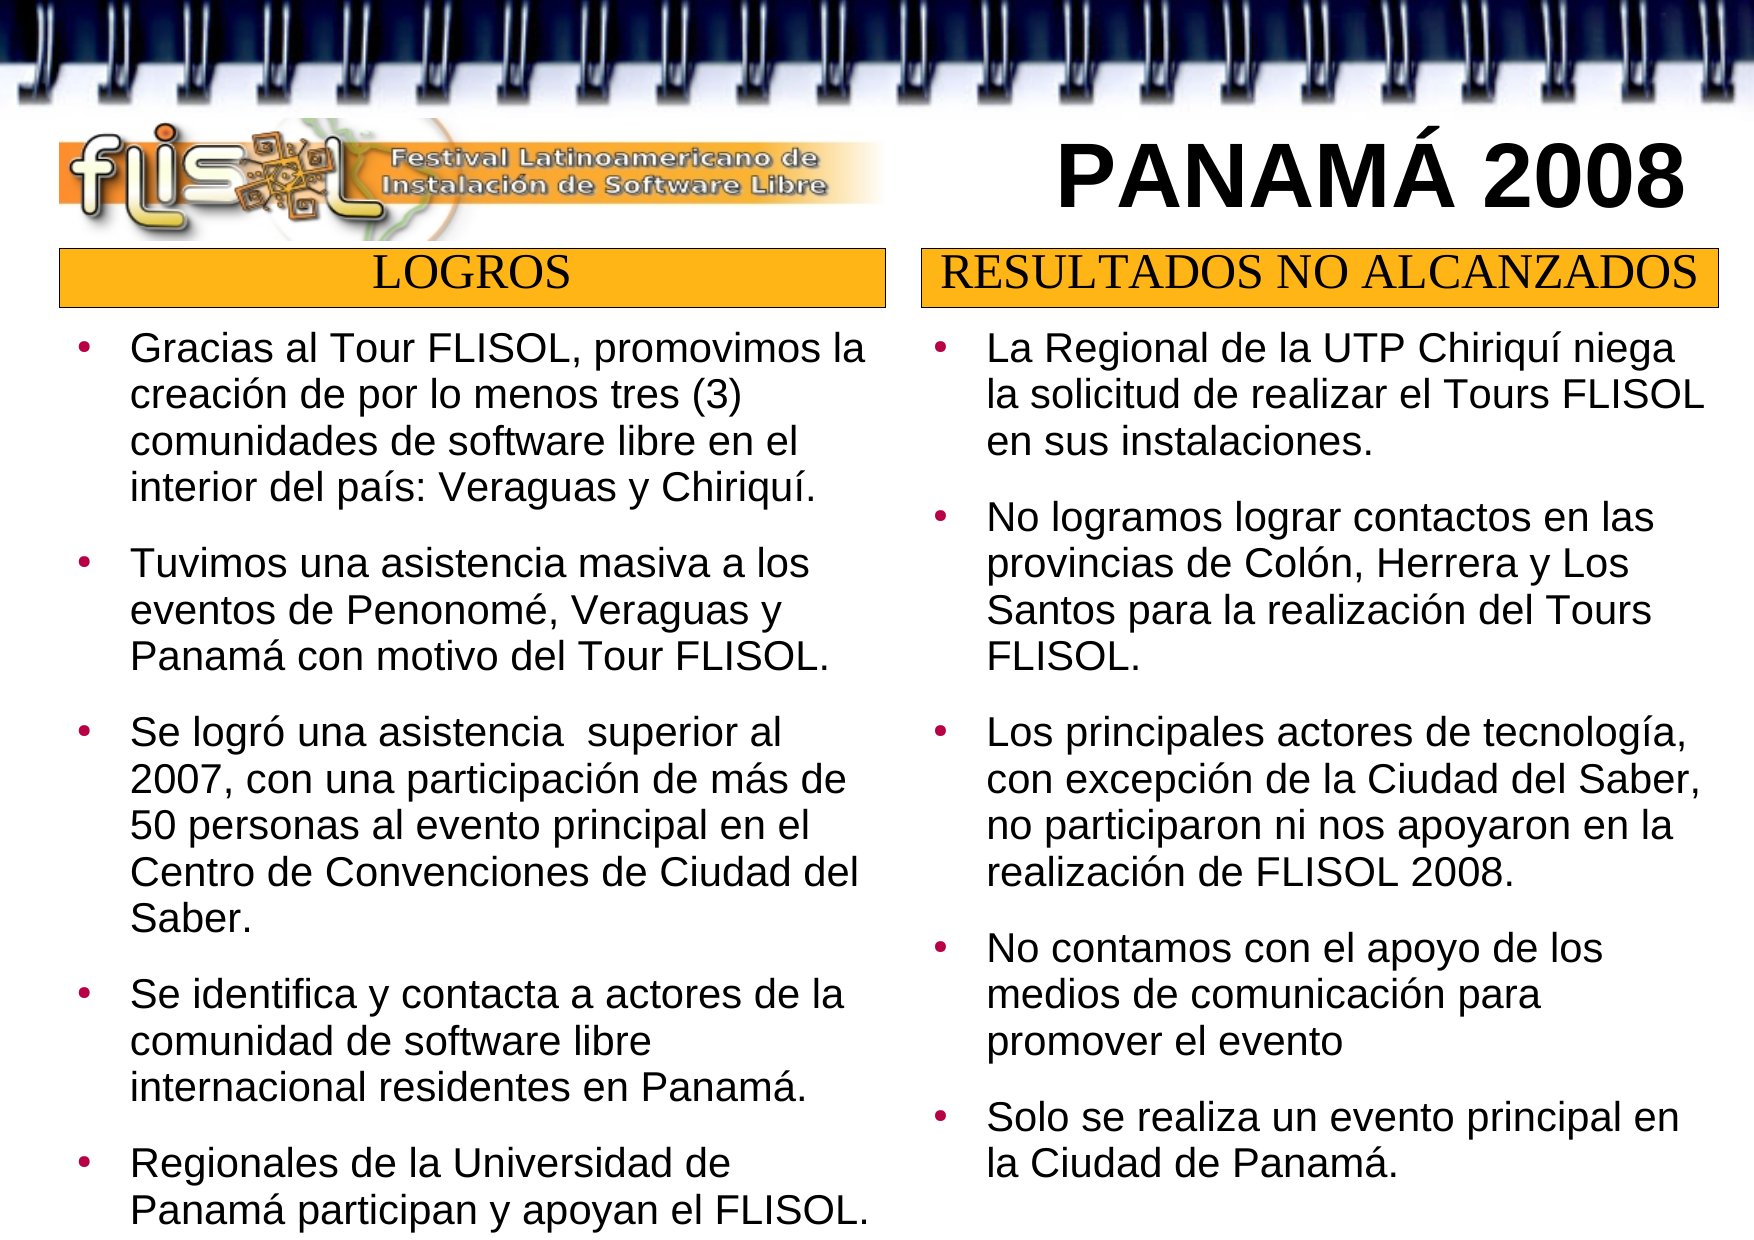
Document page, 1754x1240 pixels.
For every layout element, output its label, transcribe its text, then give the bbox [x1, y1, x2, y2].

list Gracias al Tour FLISOL, promovimos la creación de por lo menos tres (3) comunidades de software libre en el interior del país: Veraguas y Chiriquí. Tuvimos una asistencia masiva a los eventos de Penonomé, Veraguas y Panamá con motivo del Tour FLISOL. Se logró una asistencia superior al 2007, con una participación de más de 50 personas al evento principal en el Centro de Convenciones de Ciudad del Saber. Se identifica y contacta a actores de la comunidad de software libre internacional residentes en Panamá. Regionales de la Universidad de Panamá participan y apoyan el FLISOL. [59, 324, 886, 1234]
title PANAMÁ 2008 [1003, 124, 1713, 228]
text_box RESULTADOS NO ALCANZADOS [921, 248, 1719, 308]
list La Regional de la UTP Chiriquí niega la solicitud de realizar el Tours FLISOL en sus instalaciones. No logramos lograr contactos en las provincias de Colón, Herrera y Los Santos para la realización del Tours FLISOL. Los principales actores de tecnología, con excepción de la Ciudad del Saber, no participaron ni nos apoyaron en la realización de FLISOL 2008. No contamos con el apoyo de los medios de comunicación para promover el evento Solo se realiza un evento principal en la Ciudad de Panamá. [915, 324, 1713, 1187]
text_box LOGROS [59, 248, 886, 308]
picture [0, 0, 1754, 241]
